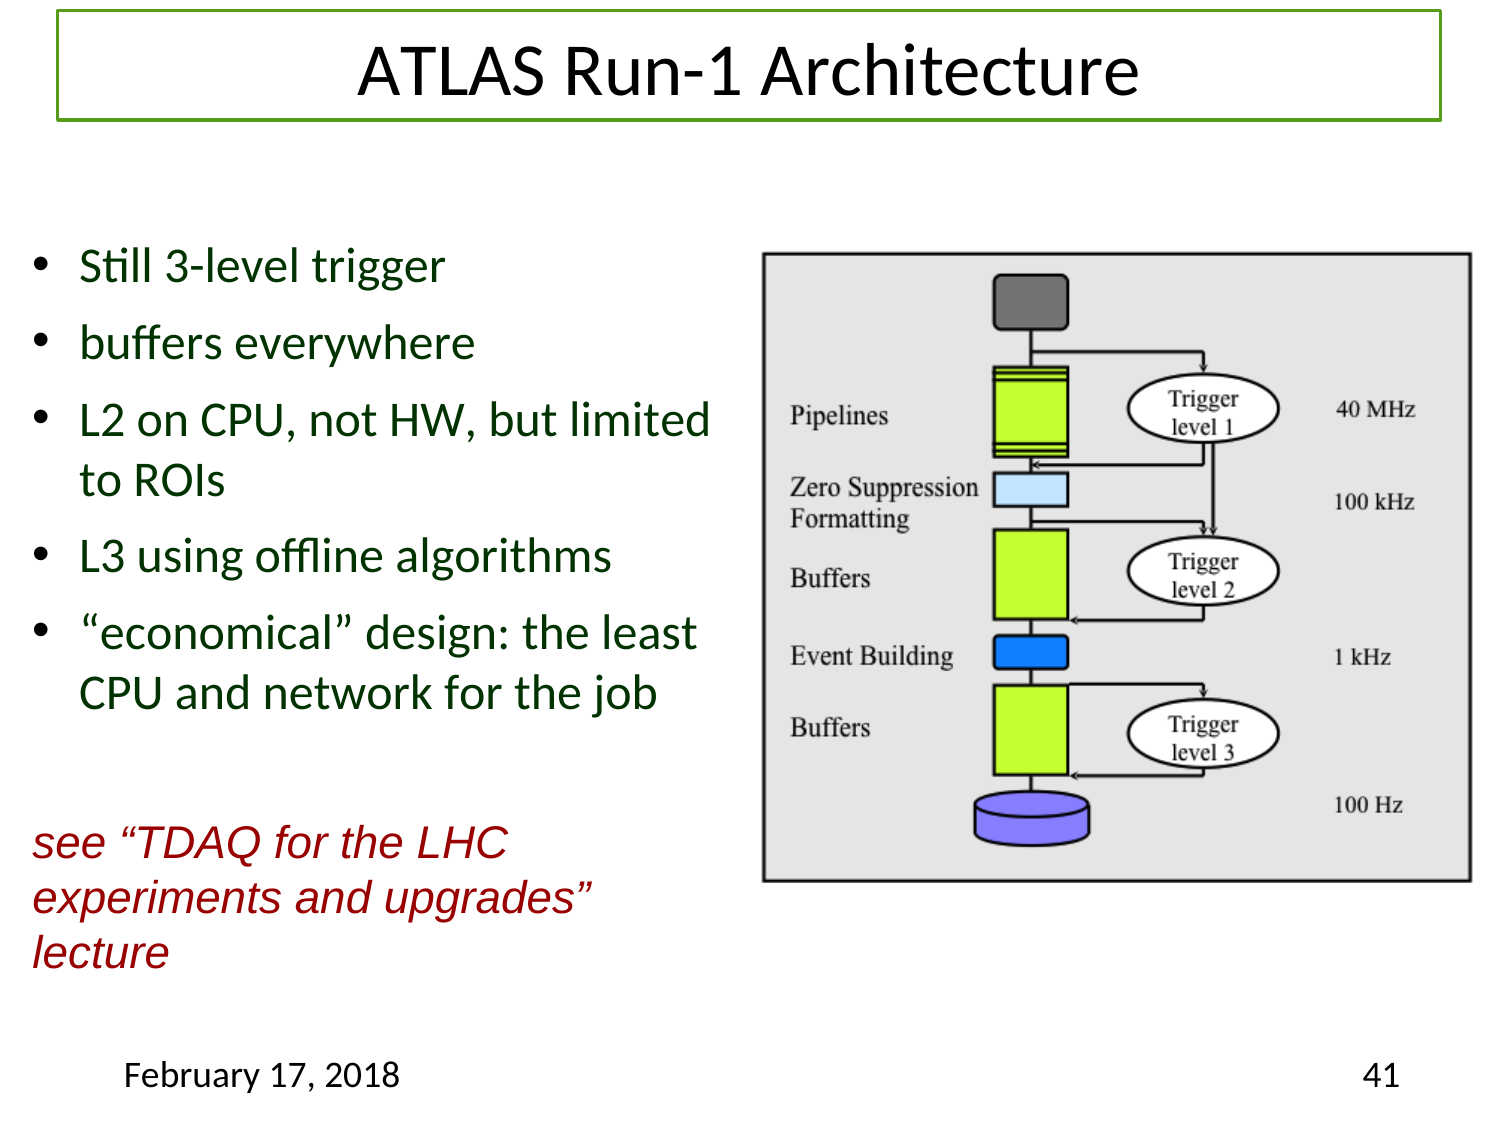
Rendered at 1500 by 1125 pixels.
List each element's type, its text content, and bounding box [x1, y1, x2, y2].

picture [756, 247, 1483, 892]
list Still 3-level trigger buffers everywhere L2 on CPU, not HW, but limited to ROIs L3 using offline algorithms “economical” design: the least CPU and network for the job see “TDAQ for the LHC experiments and upgrades” lecture [17, 225, 744, 1044]
title ATLAS Run-1 Architecture [57, 10, 1441, 121]
